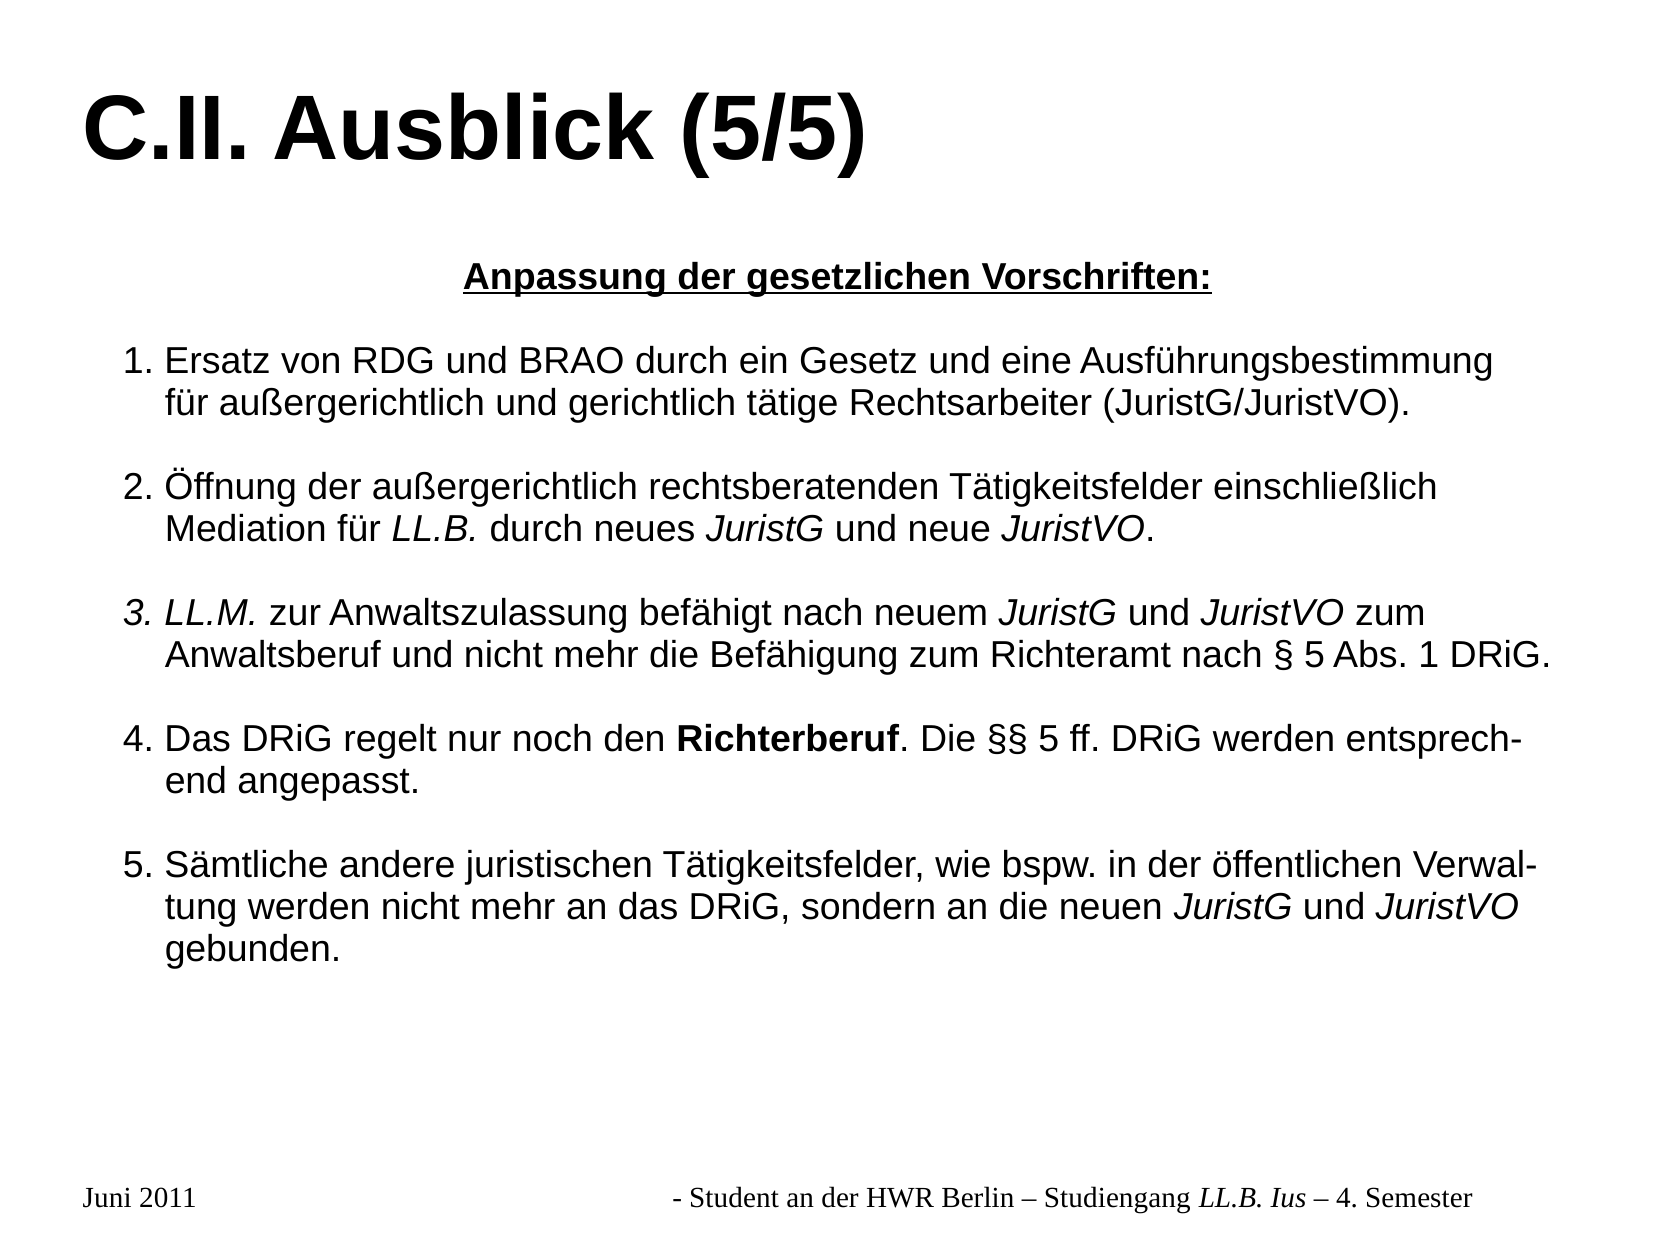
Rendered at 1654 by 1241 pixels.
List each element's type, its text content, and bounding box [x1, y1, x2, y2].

text_box Anpassung der gesetzlichen Vorschriften: 1. Ersatz von RDG und BRAO durch ein Gesetz und eine Ausführungsbestimmung für außergerichtlich und gerichtlich tätige Rechtsarbeiter (JuristG/JuristVO). 2. Öffnung der außergerichtlich rechtsberatenden Tätigkeitsfelder einschließlich Mediation für LL.B. durch neues JuristG und neue JuristVO. 3. LL.M. zur Anwaltszulassung befähigt nach neuem JuristG und JuristVO zum Anwaltsberuf und nicht mehr die Befähigung zum Richteramt nach § 5 Abs. 1 DRiG. 4. Das DRiG regelt nur noch den Richterberuf. Die §§ 5 ff. DRiG werden entsprech- end angepasst. 5. Sämtliche andere juristischen Tätigkeitsfelder, wie bspw. in der öffentlichen Verwal- tung werden nicht mehr an das DRiG, sondern an die neuen JuristG und JuristVO gebunden. [108, 248, 1568, 978]
title C.II. Ausblick (5/5) [82, 49, 1571, 207]
